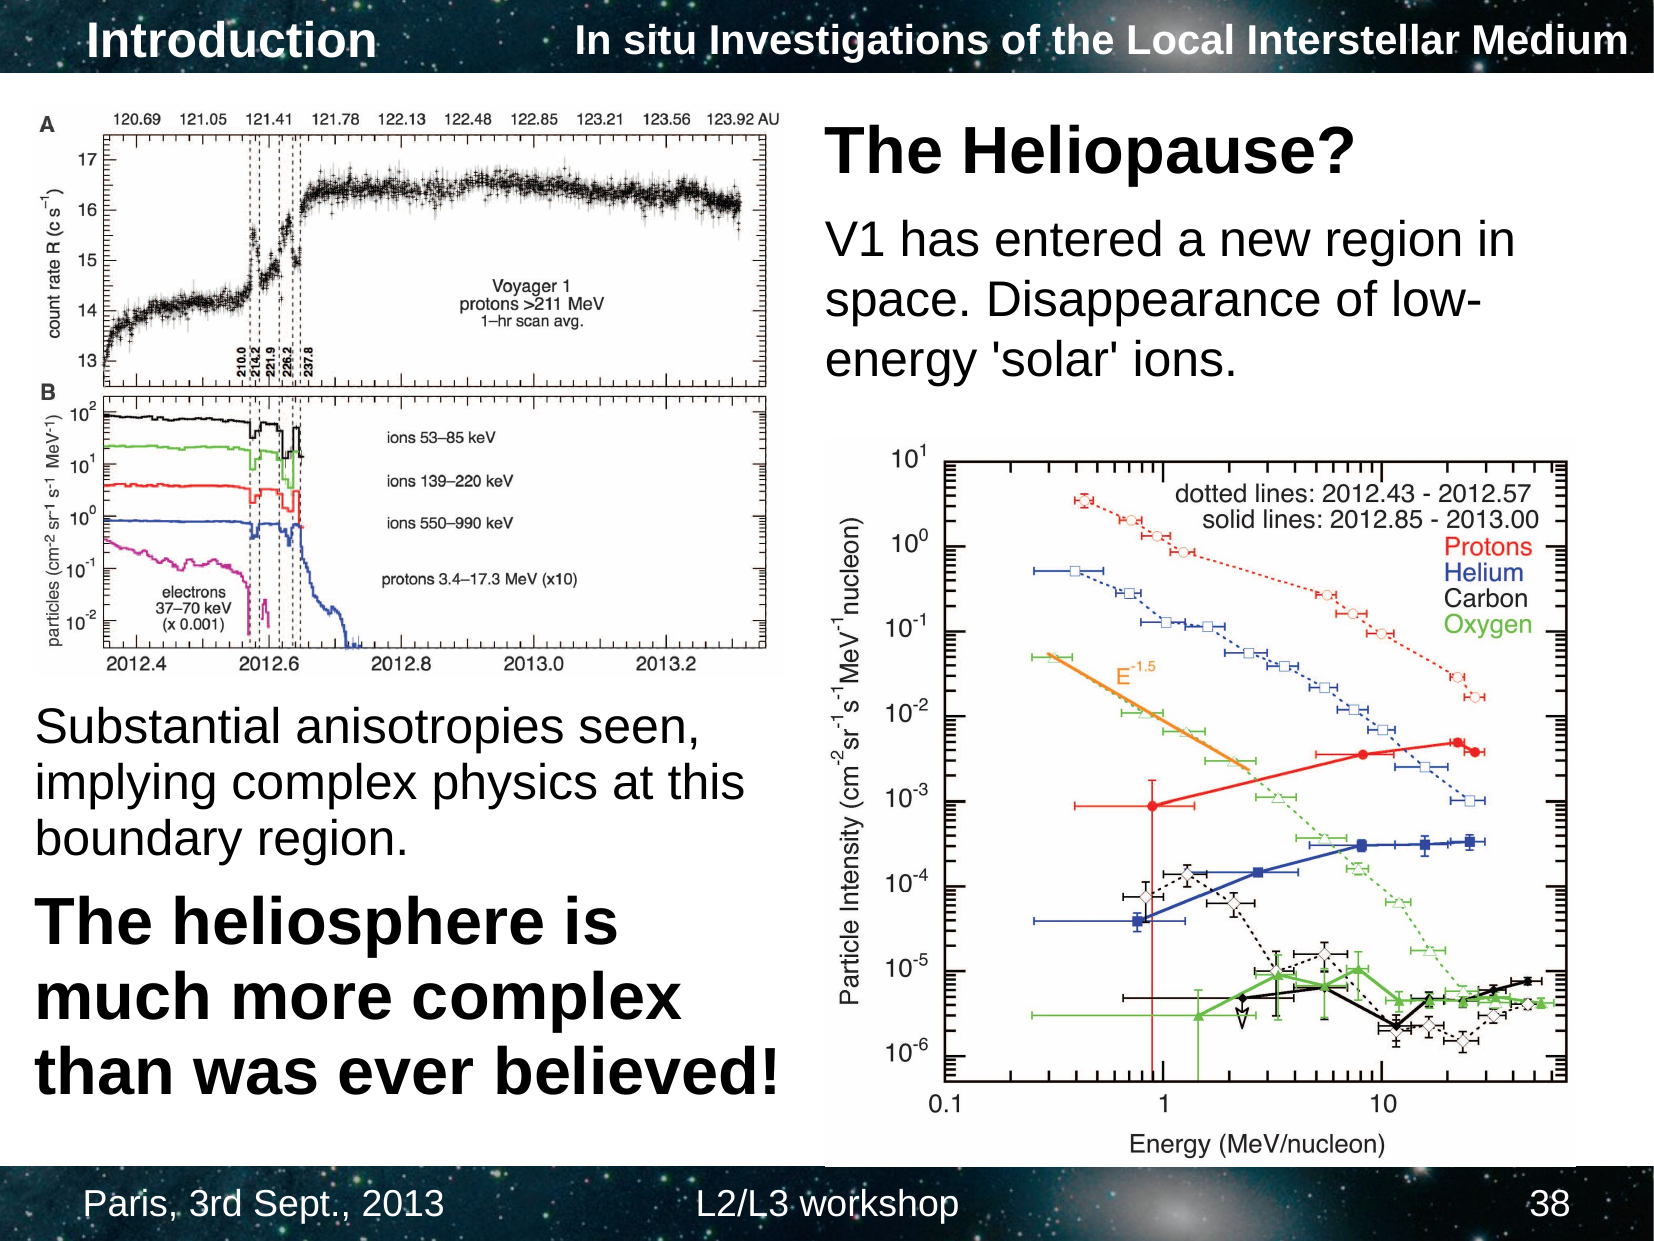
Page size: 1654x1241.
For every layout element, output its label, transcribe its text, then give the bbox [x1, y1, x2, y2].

picture [416, 437, 1654, 1241]
picture [0, 0, 248, 73]
picture [379, 0, 1654, 73]
picture [0, 1166, 437, 1241]
text_box Introduction [71, 0, 393, 71]
picture [33, 102, 784, 677]
text_box Substantial anisotropies seen, implying complex physics at this boundary region. The heliosphere is much more complex than was ever believed! [19, 691, 811, 1216]
text_box The Heliopause? V1 has entered a new region in space. Disappearance of low-energy 'solar' ions. [810, 98, 1620, 1155]
